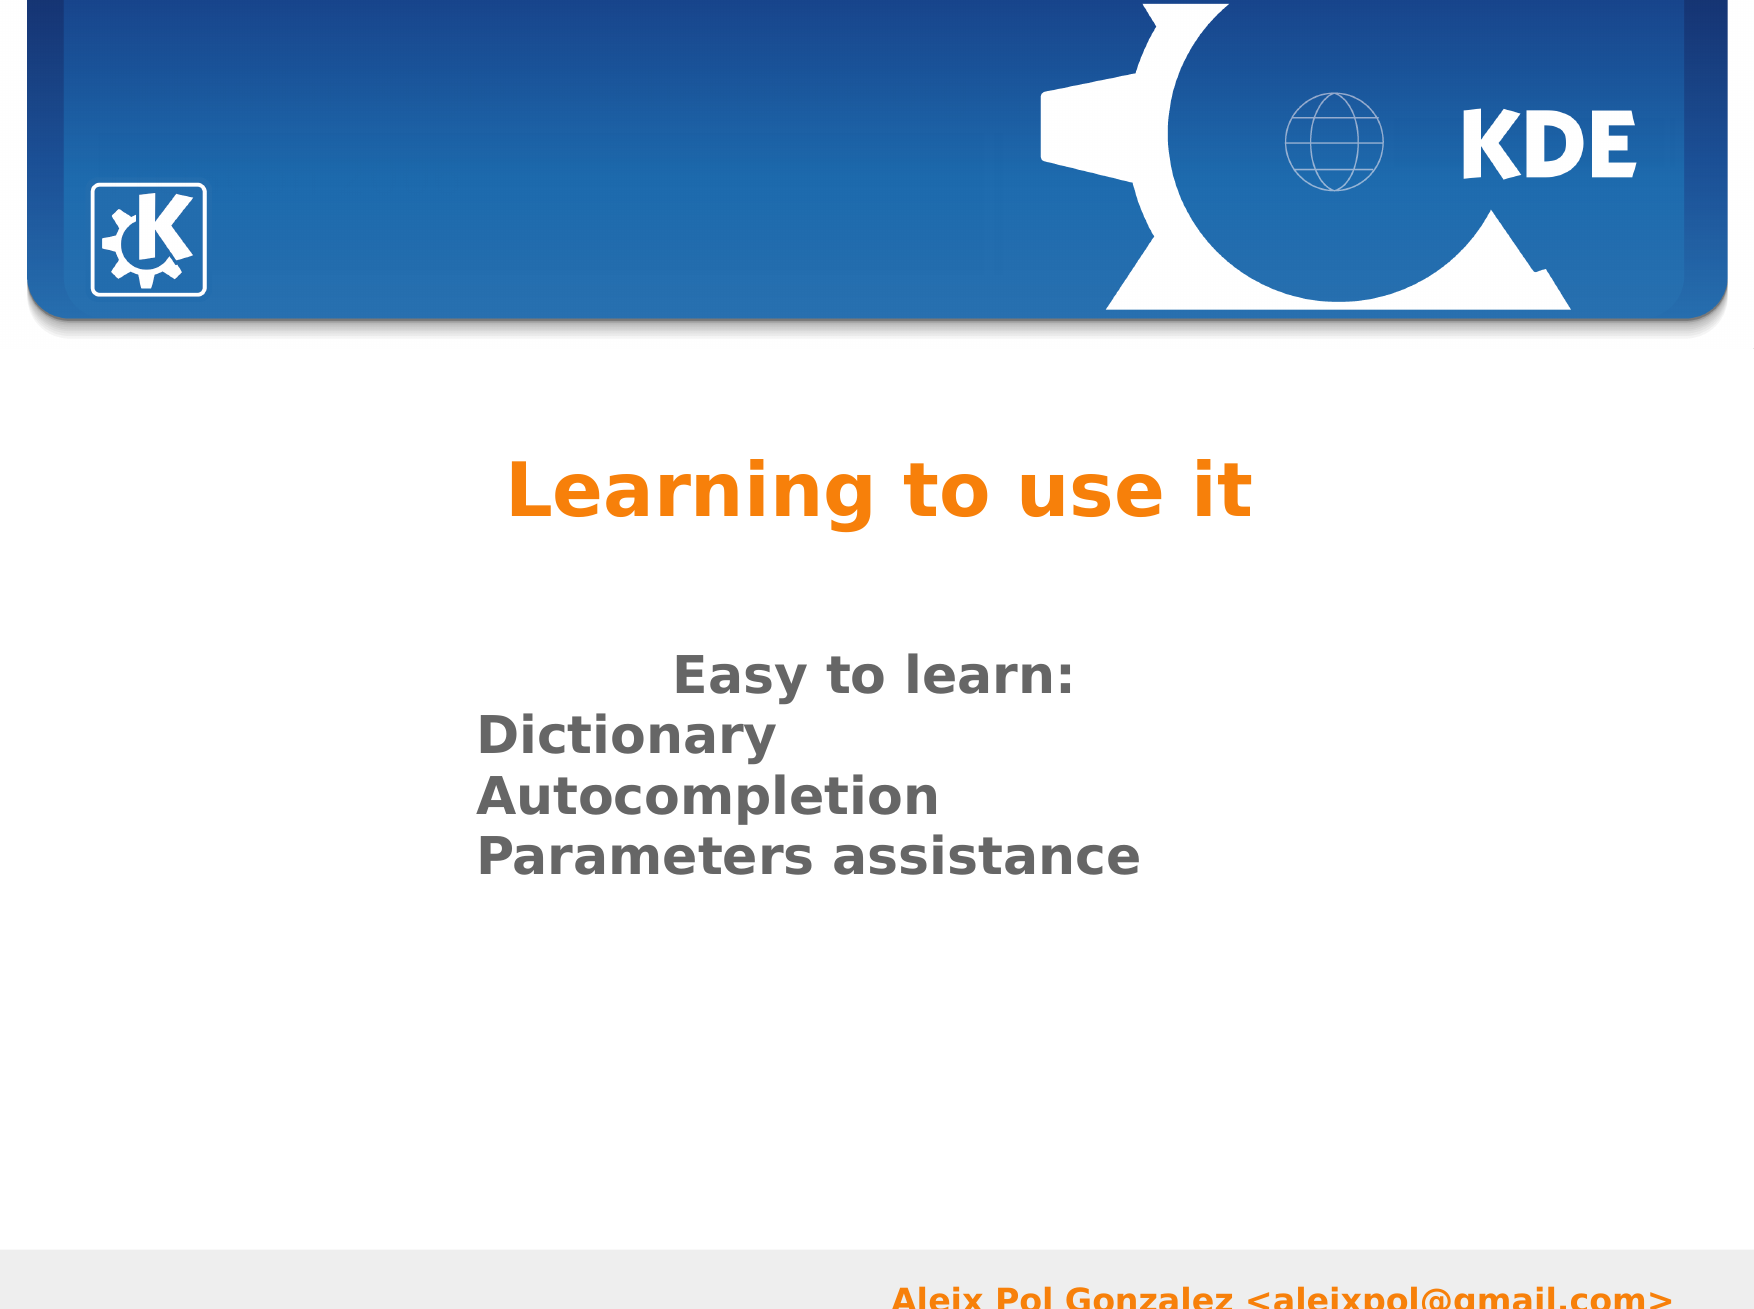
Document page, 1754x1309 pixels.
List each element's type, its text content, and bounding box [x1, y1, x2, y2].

picture [0, 0, 1754, 349]
text_box Learning to use it [122, 395, 1606, 499]
text_box Easy to learn: Dictionary Autocompletion Parameters assistance [443, 637, 1307, 895]
